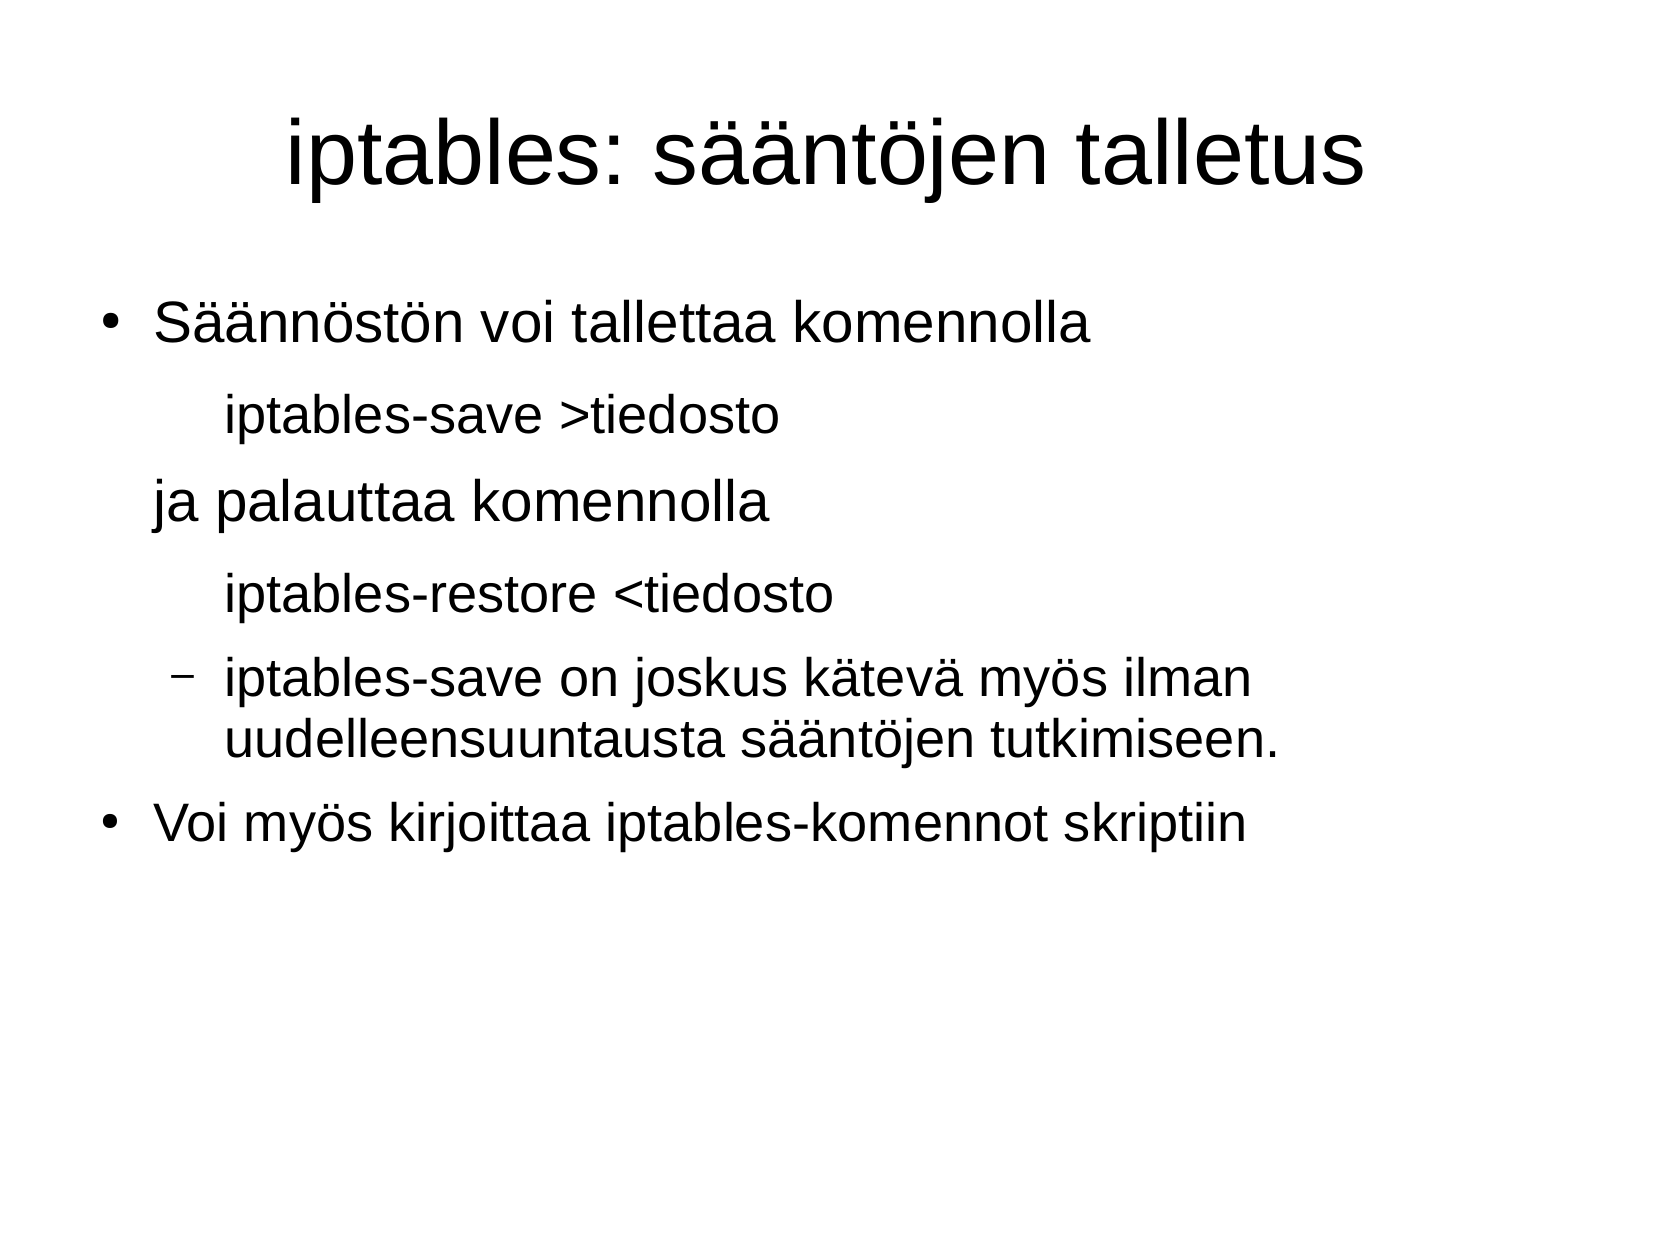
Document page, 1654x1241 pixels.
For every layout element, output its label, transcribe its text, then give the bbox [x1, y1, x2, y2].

title iptables: sääntöjen talletus [82, 49, 1571, 257]
list Säännöstön voi tallettaa komennolla iptables-save >tiedosto ja palauttaa komennolla iptables-restore <tiedosto iptables-save on joskus kätevä myös ilman uudelleensuuntausta sääntöjen tutkimiseen. Voi myös kirjoittaa iptables-komennot skriptiin [82, 290, 1571, 1010]
